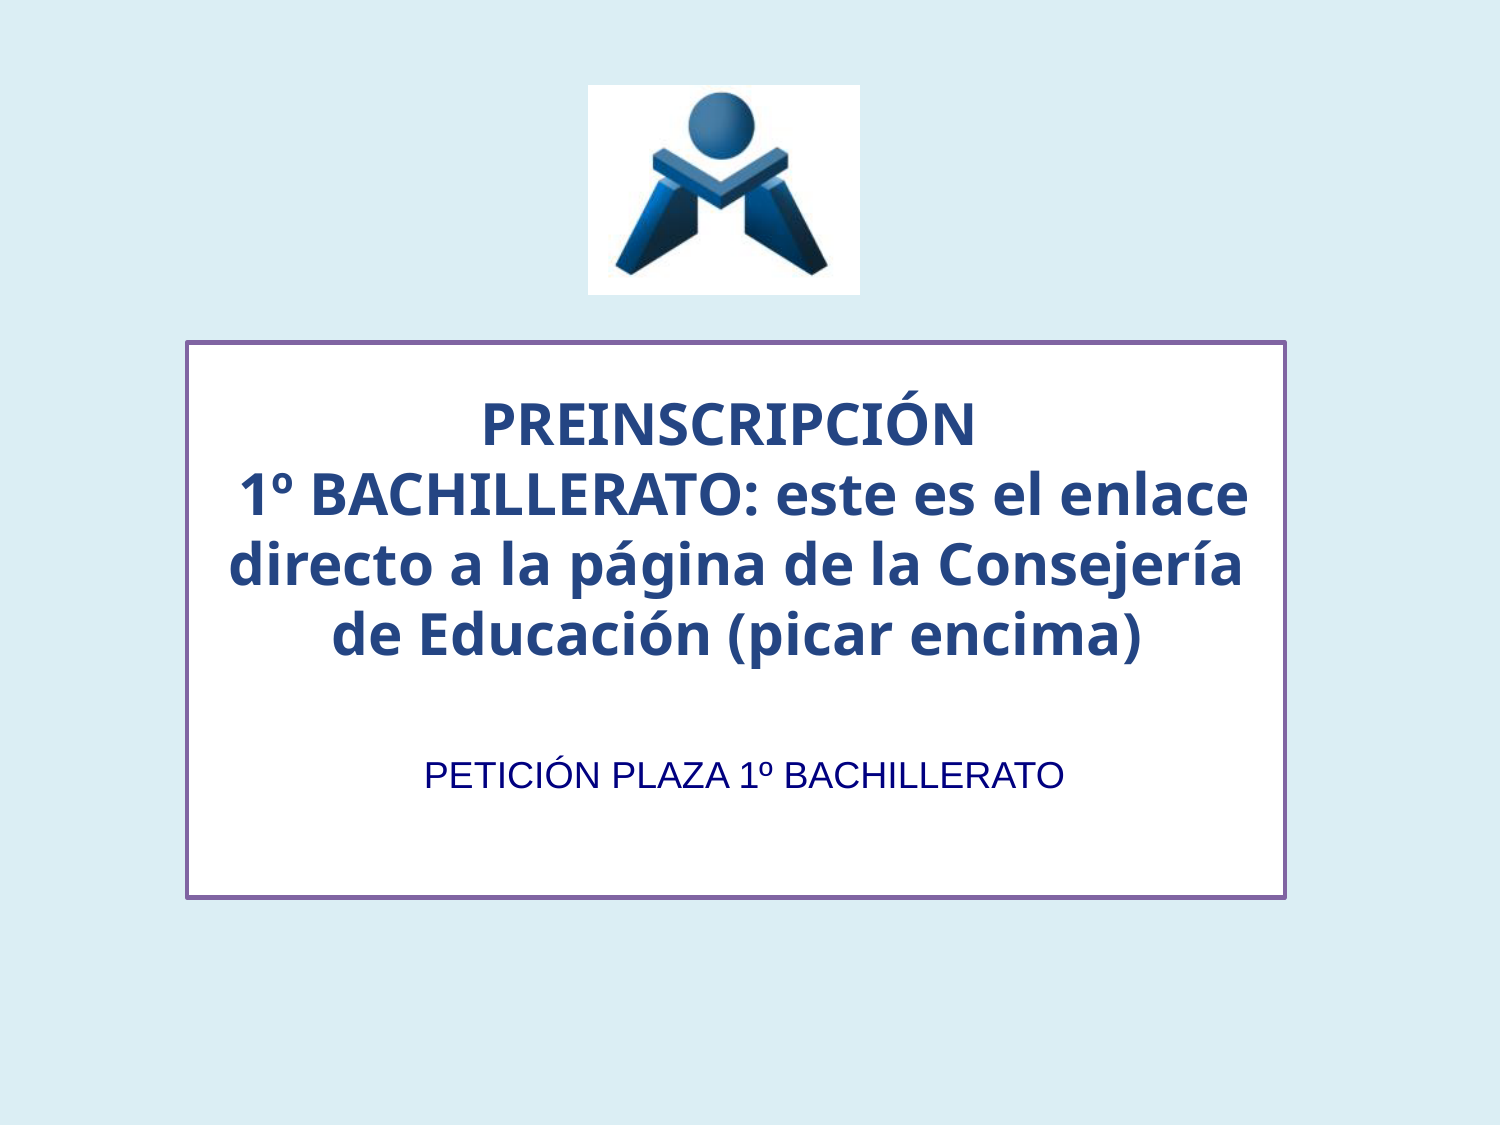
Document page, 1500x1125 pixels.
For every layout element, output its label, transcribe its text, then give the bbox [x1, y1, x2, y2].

text_box PETICIÓN PLAZA 1º BACHILLERATO [320, 744, 1170, 863]
picture [588, 85, 860, 295]
text_box PREINSCRIPCIÓN 1º BACHILLERATO: este es el enlace directo a la página de la Consejería de Educación (picar encima) [186, 342, 1285, 898]
